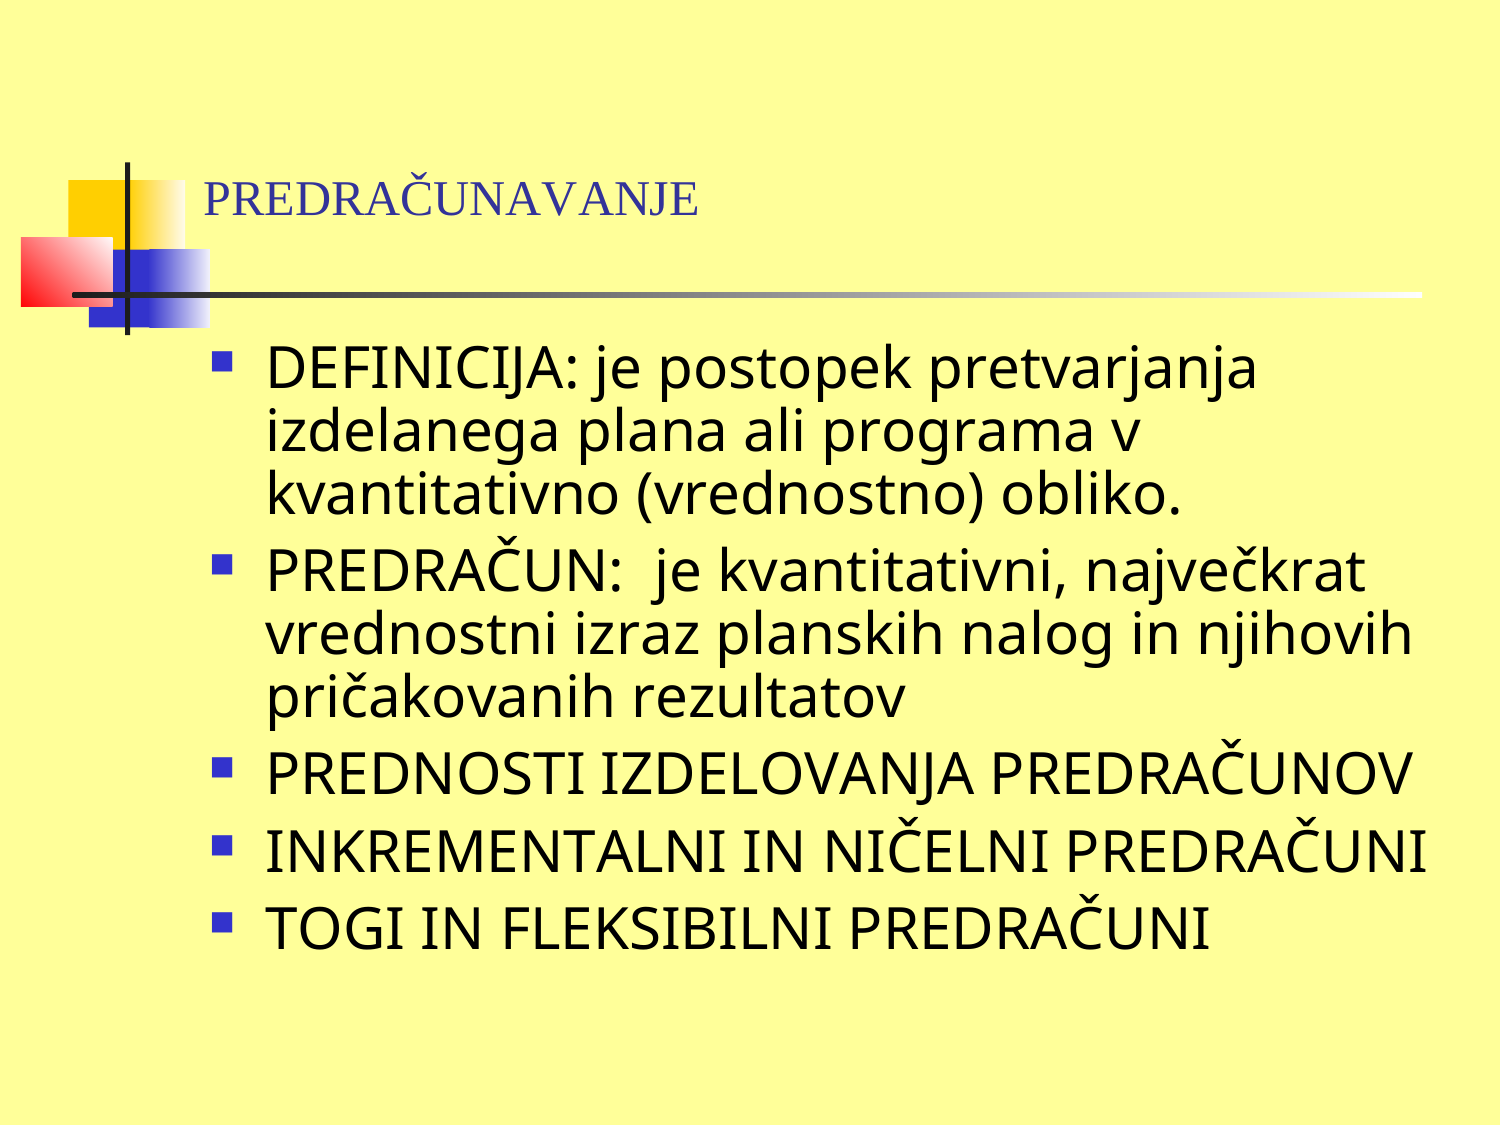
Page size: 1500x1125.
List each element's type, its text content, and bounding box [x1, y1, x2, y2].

list DEFINICIJA: je postopek pretvarjanja izdelanega plana ali programa v kvantitativno (vrednostno) obliko. PREDRAČUN: je kvantitativni, največkrat vrednostni izraz planskih nalog in njihovih pričakovanih rezultatov PREDNOSTI IZDELOVANJA PREDRAČUNOV INKREMENTALNI IN NIČELNI PREDRAČUNI TOGI IN FLEKSIBILNI PREDRAČUNI [193, 331, 1469, 1007]
title PREDRAČUNAVANJE [188, 101, 1468, 289]
